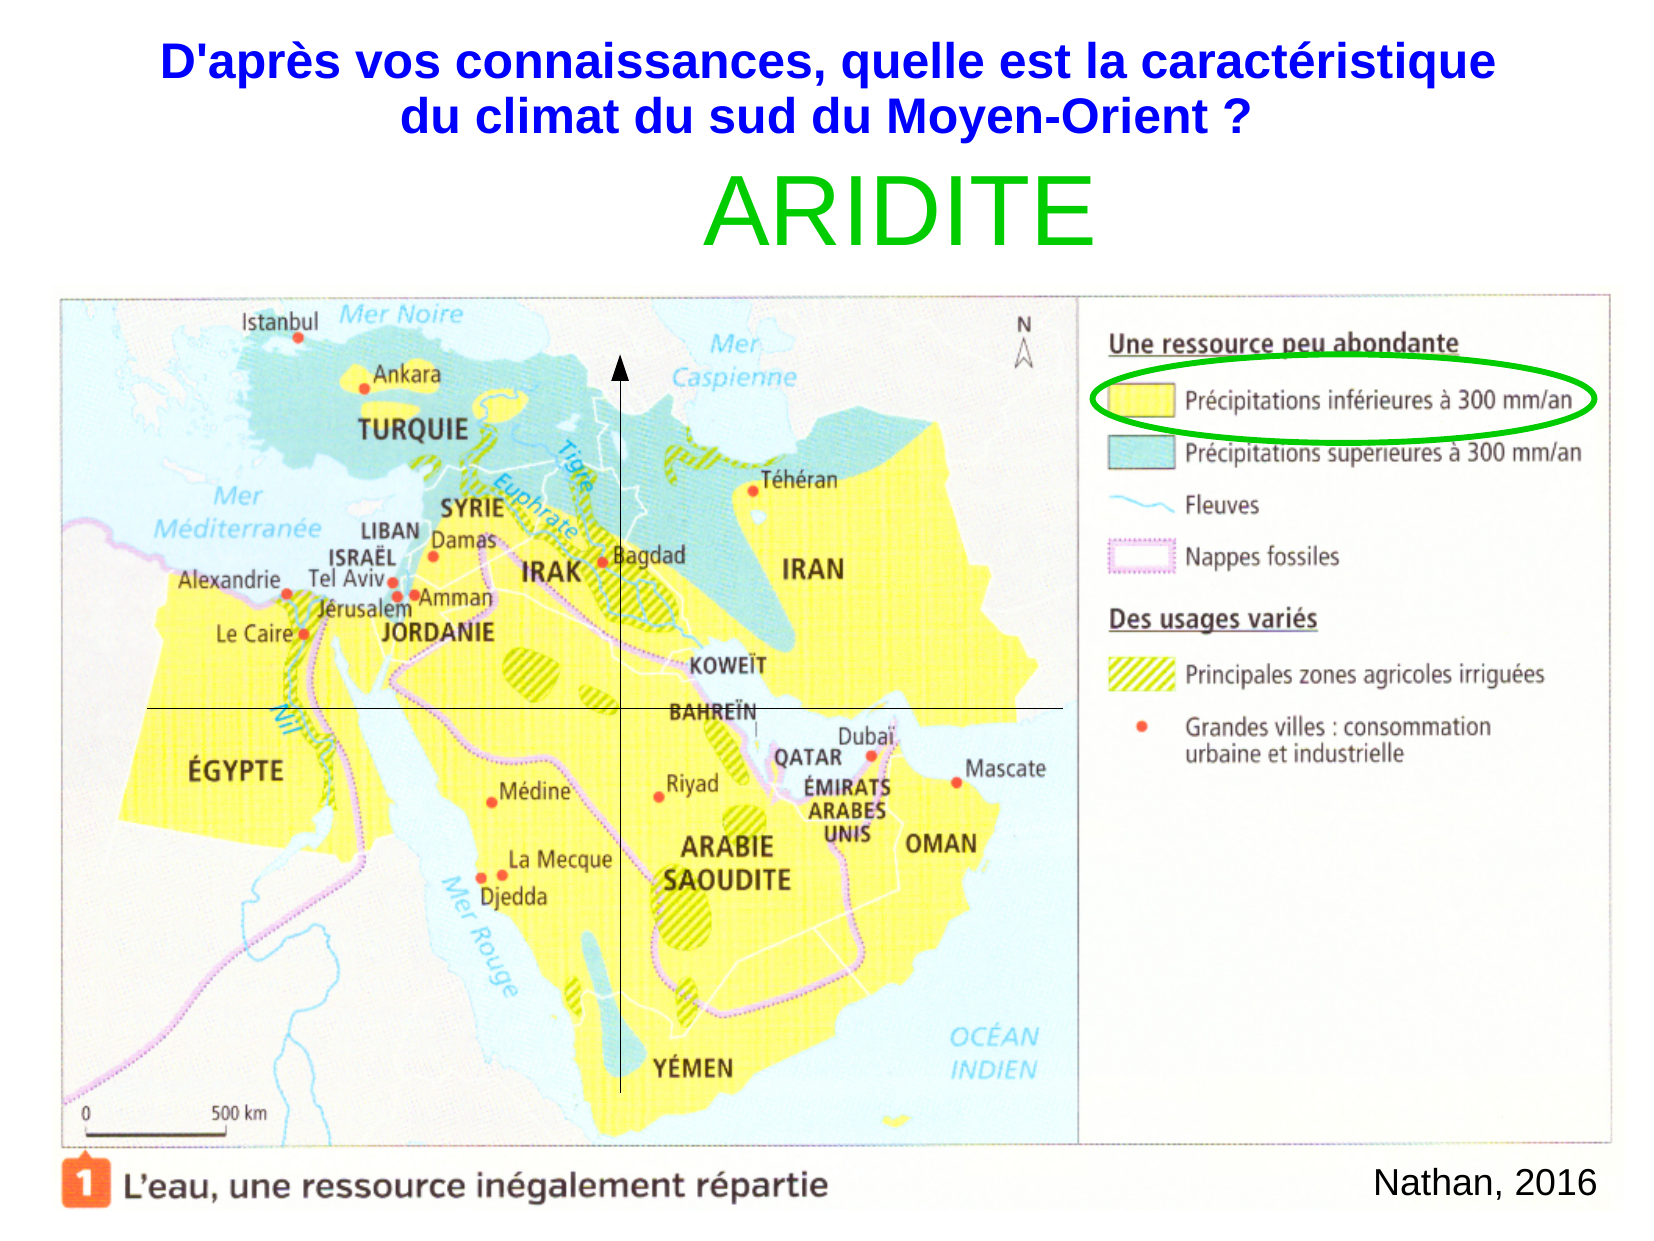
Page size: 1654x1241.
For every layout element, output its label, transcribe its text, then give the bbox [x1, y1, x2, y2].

text_box Nathan, 2016 [1358, 1153, 1625, 1211]
picture [52, 285, 1625, 1211]
title D'après vos connaissances, quelle est la caractéristique du climat du sud du Moyen-Orient ? [0, 29, 1654, 148]
text_box ARIDITE [177, 147, 1625, 275]
